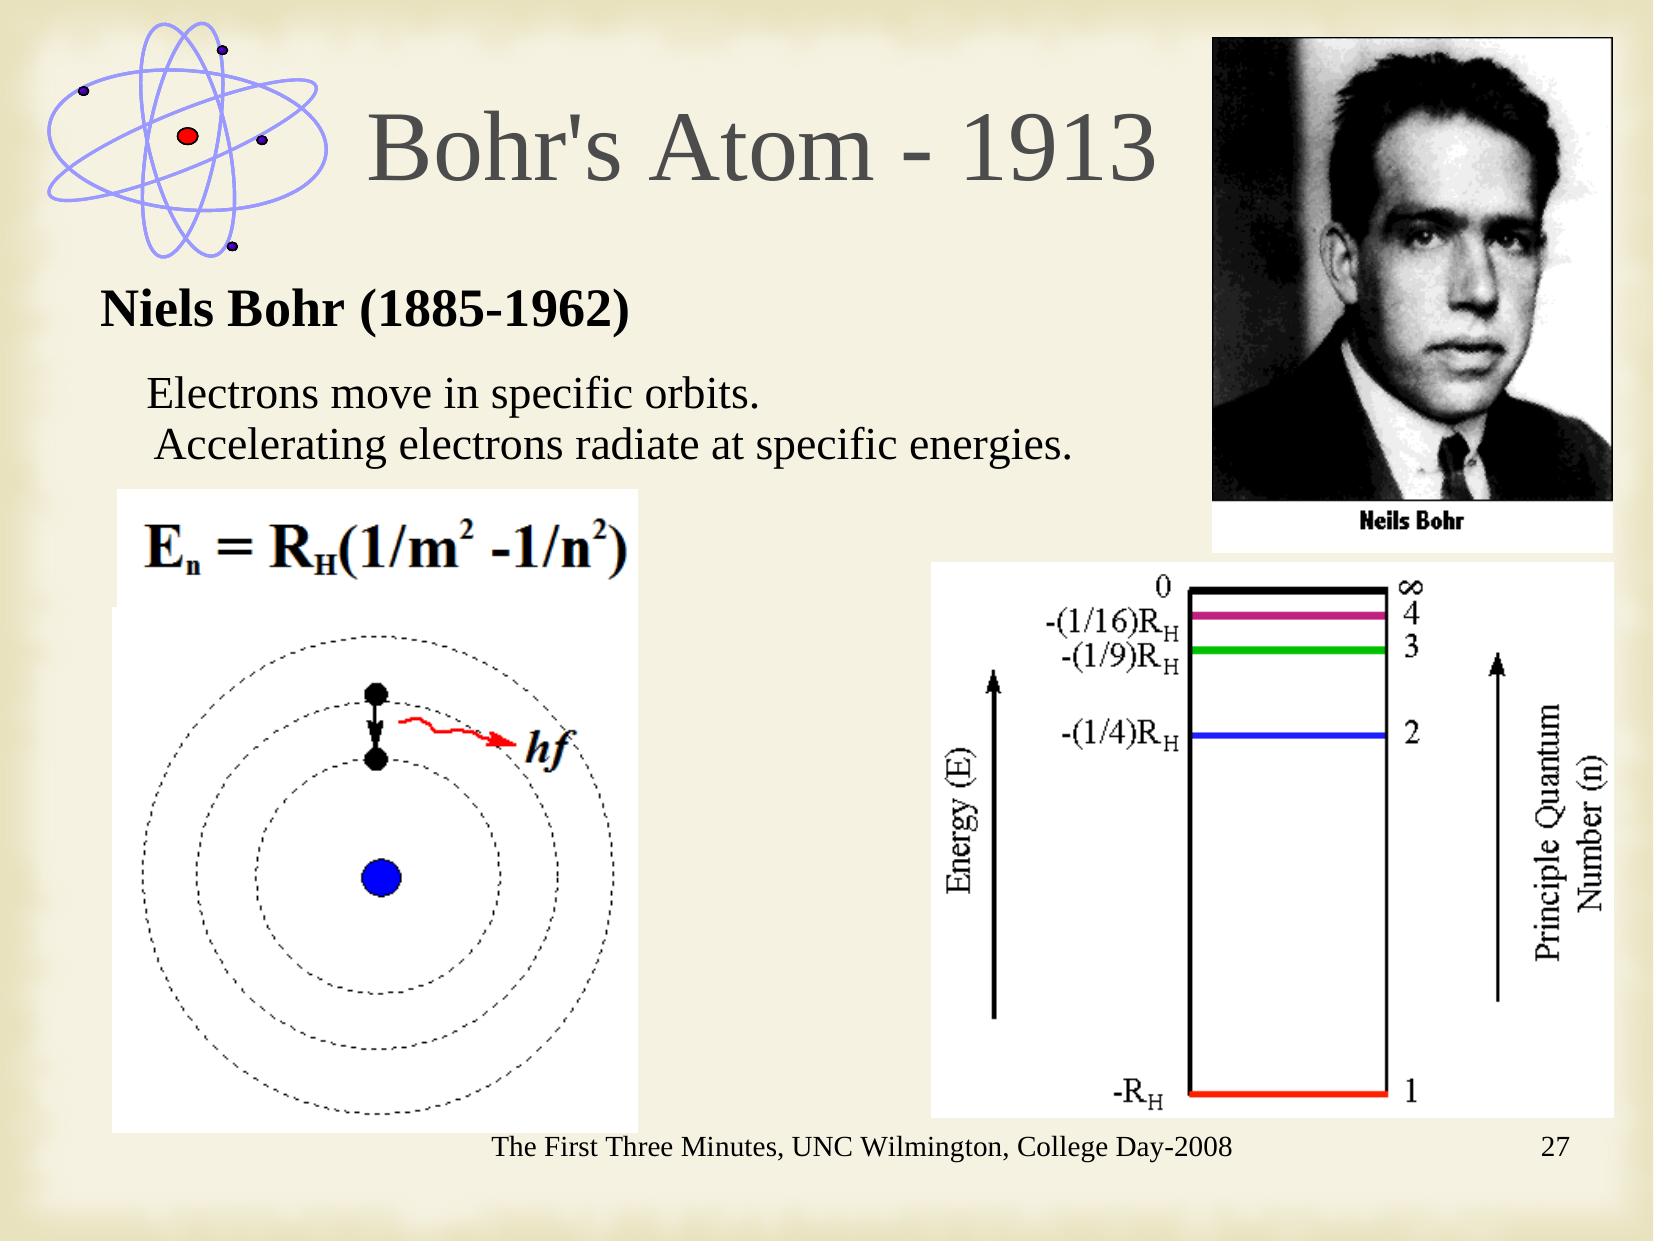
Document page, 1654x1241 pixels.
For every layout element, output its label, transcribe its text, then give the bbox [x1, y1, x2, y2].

title Bohr's Atom - 1913 [334, 50, 1205, 244]
picture [0, 0, 1654, 1241]
list Niels Bohr (1885-1962) Electrons move in specific orbits. Accelerating electrons radiate at specific energies. [82, 278, 1163, 472]
